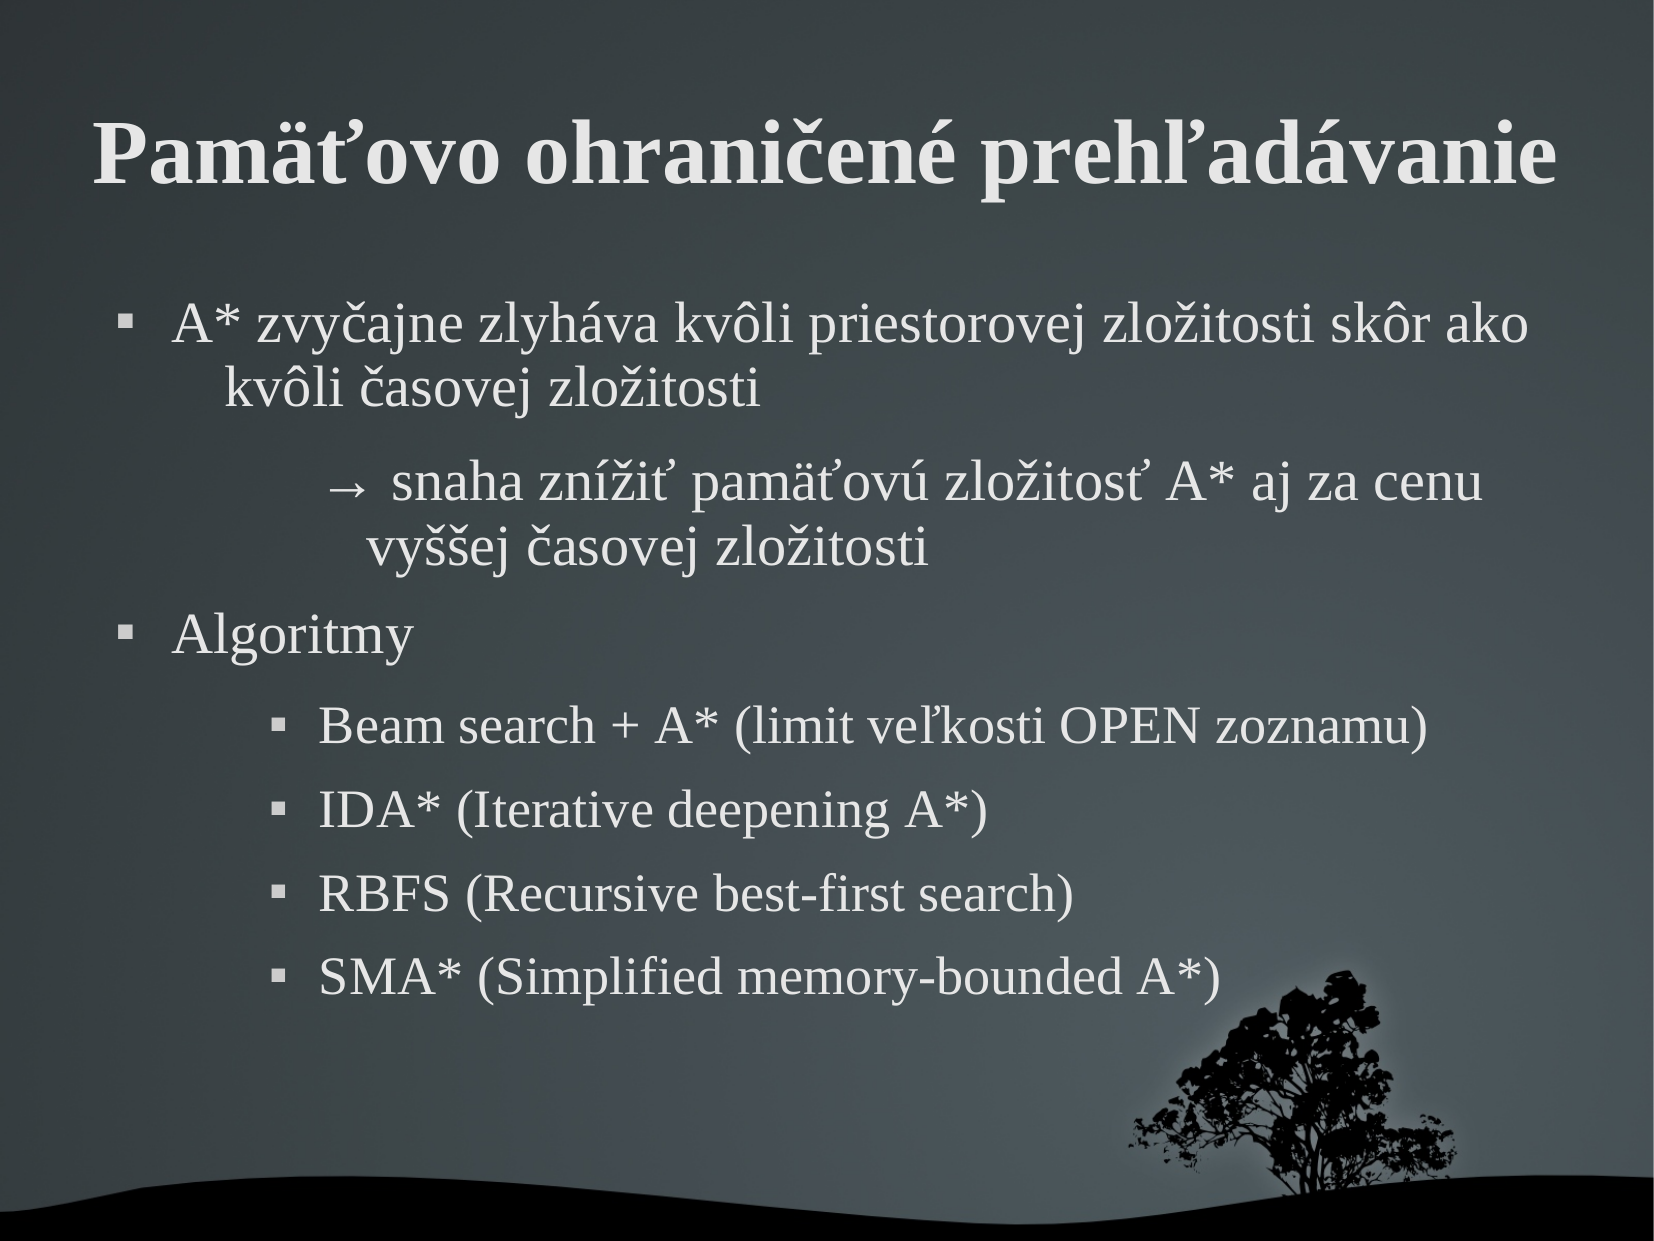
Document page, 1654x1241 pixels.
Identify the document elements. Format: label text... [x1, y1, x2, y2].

picture [0, 0, 1654, 1241]
list A* zvyčajne zlyháva kvôli priestorovej zložitosti skôr ako kvôli časovej zložitosti → snaha znížiť pamäťovú zložitosť A* aj za cenu vyššej časovej zložitosti Algoritmy Beam search + A* (limit veľkosti OPEN zoznamu) IDA* (Iterative deepening A*) RBFS (Recursive best-first search) SMA* (Simplified memory-bounded A*) [82, 290, 1571, 1153]
title Pamäťovo ohraničené prehľadávanie [82, 49, 1571, 257]
